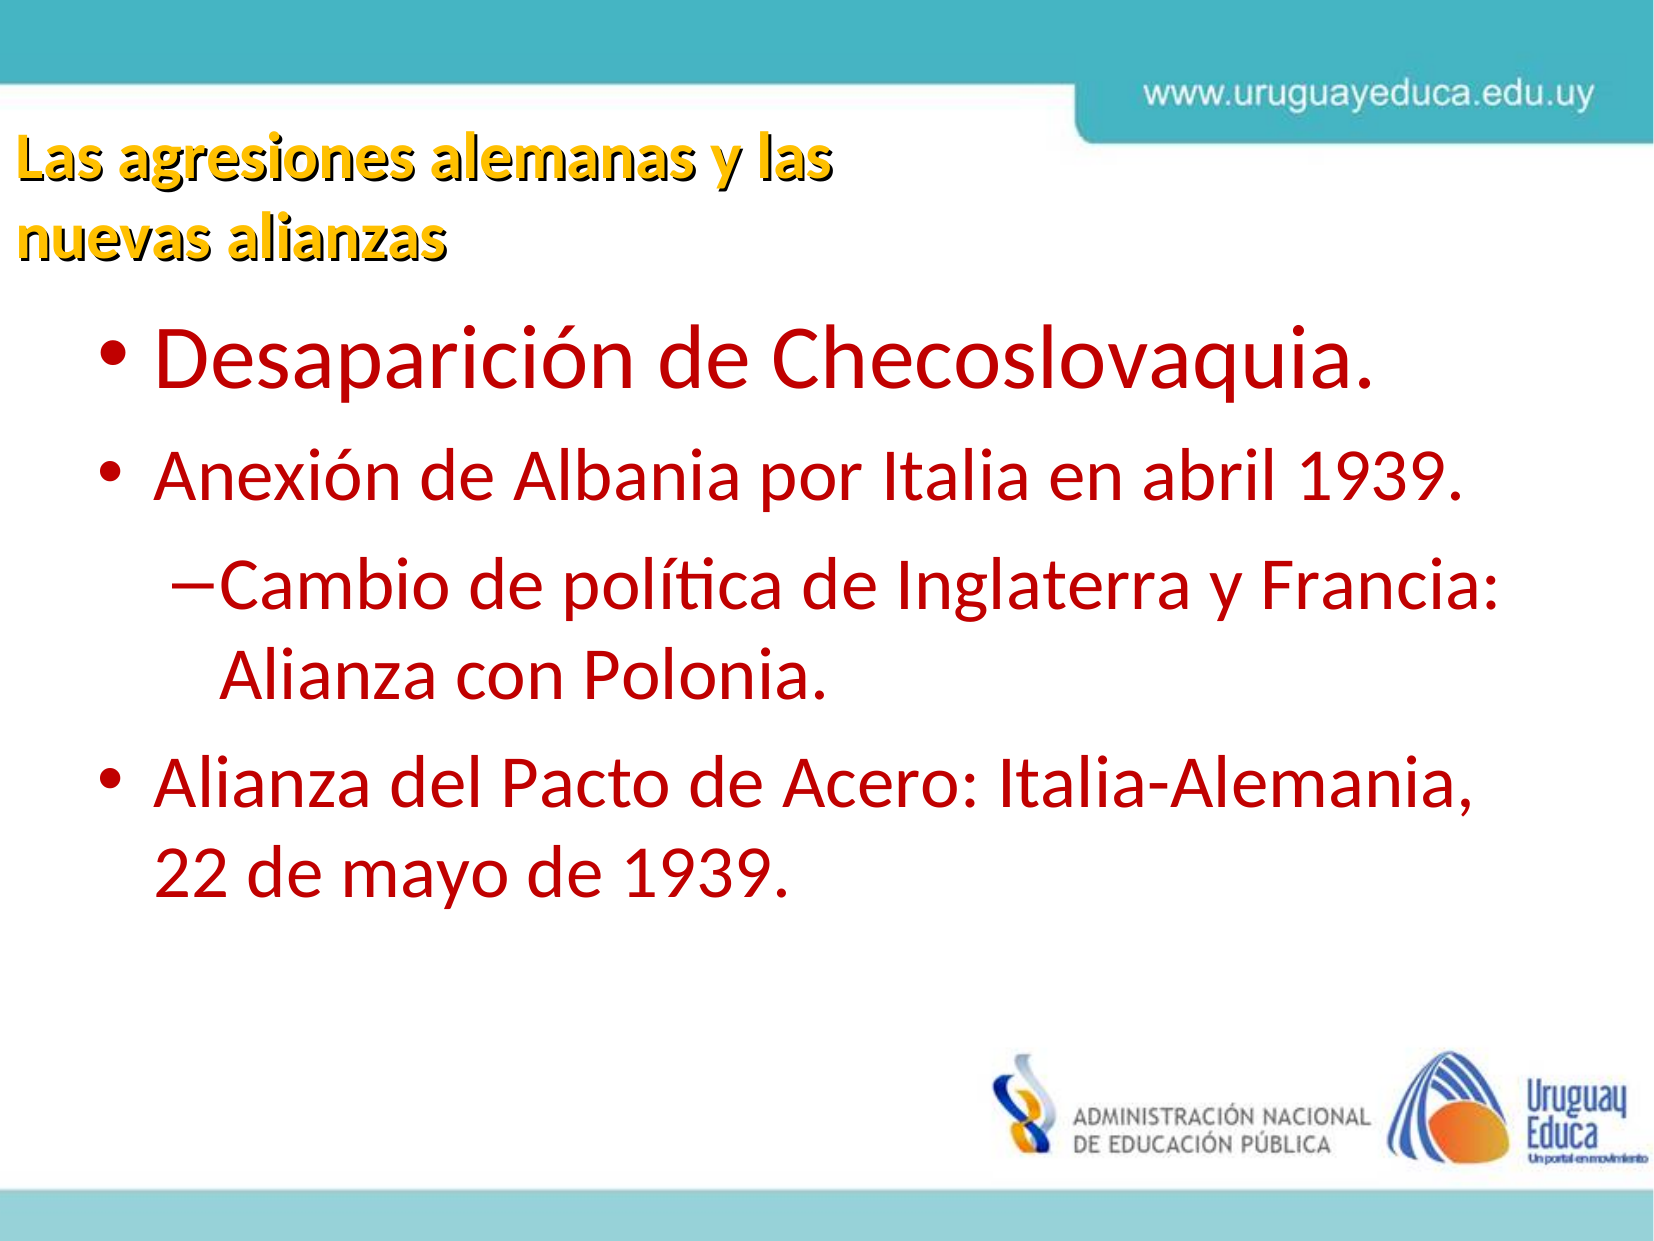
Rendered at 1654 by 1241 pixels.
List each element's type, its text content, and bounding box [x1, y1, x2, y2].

list Desaparición de Checoslovaquia. Anexión de Albania por Italia en abril 1939. Cambio de política de Inglaterra y Francia: Alianza con Polonia. Alianza del Pacto de Acero: Italia-Alemania, 22 de mayo de 1939. [82, 289, 1571, 1108]
title Las agresiones alemanas y las nuevas alianzas [0, 88, 1055, 296]
picture [0, 0, 1654, 1241]
